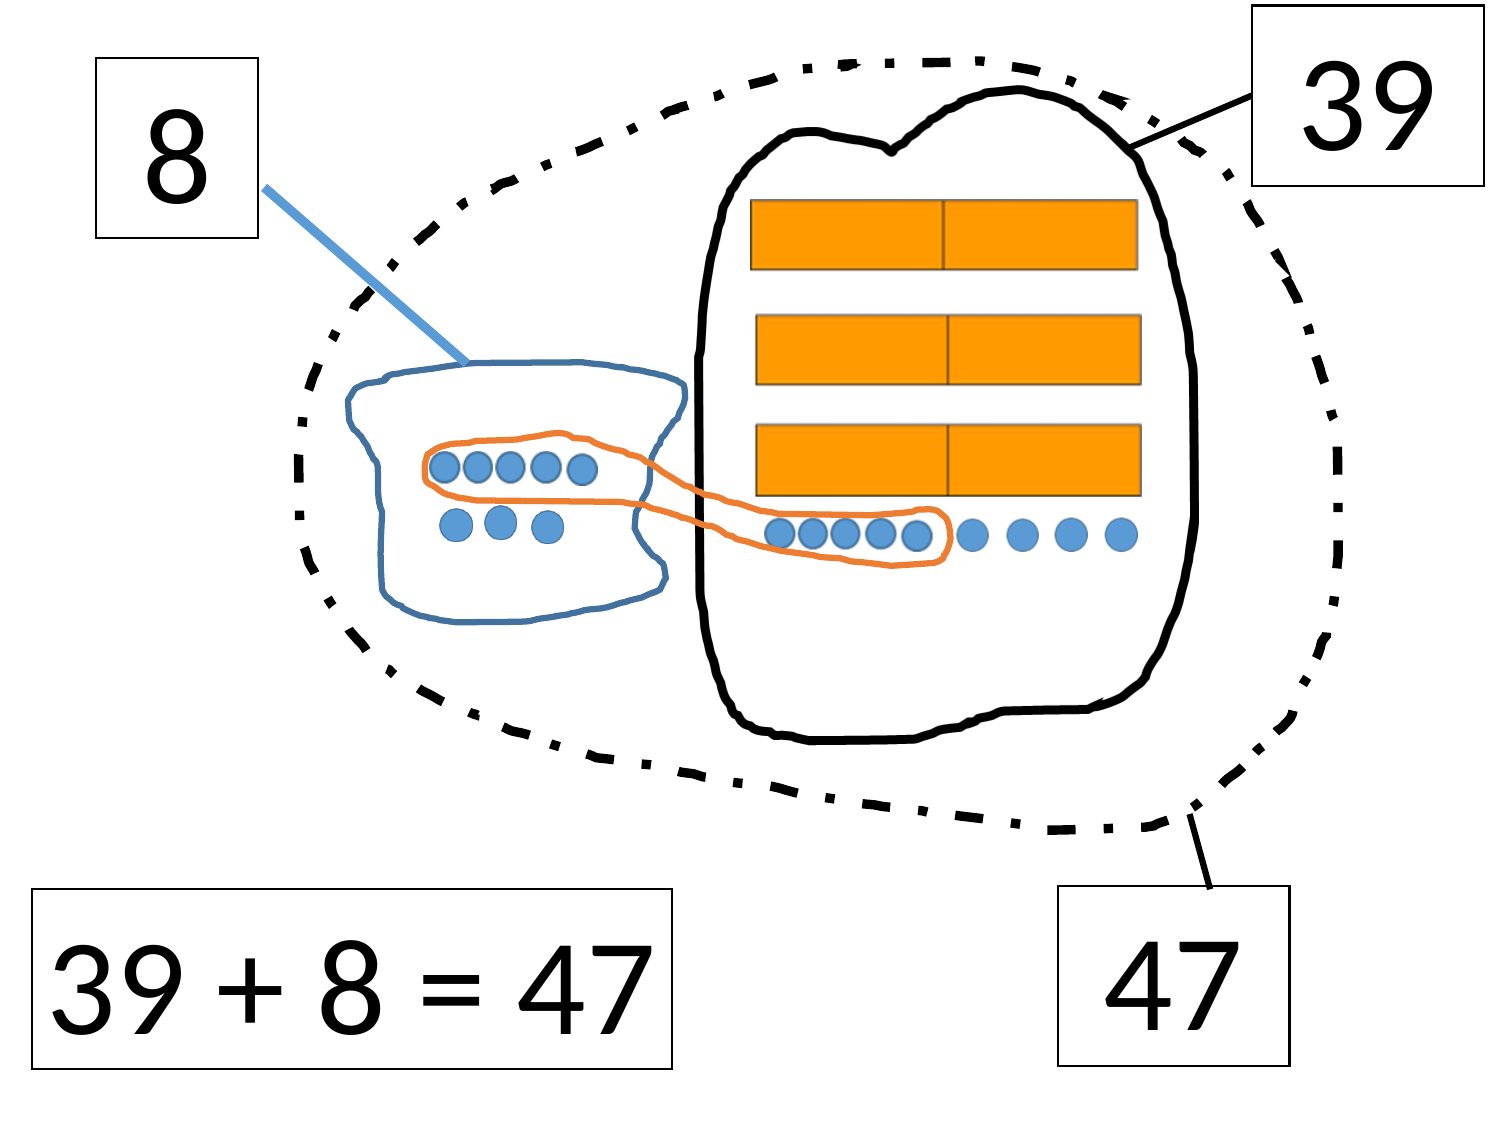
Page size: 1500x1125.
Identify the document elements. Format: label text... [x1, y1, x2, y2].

text_box 39 [1252, 5, 1484, 186]
picture [484, 505, 517, 540]
picture [429, 451, 598, 486]
text_box 47 [1058, 886, 1290, 1066]
picture [693, 85, 1200, 746]
picture [693, 493, 947, 562]
text_box 8 [96, 58, 258, 238]
text_box 39 + 8 = 47 [32, 889, 672, 1069]
picture [531, 510, 564, 544]
picture [439, 508, 473, 542]
